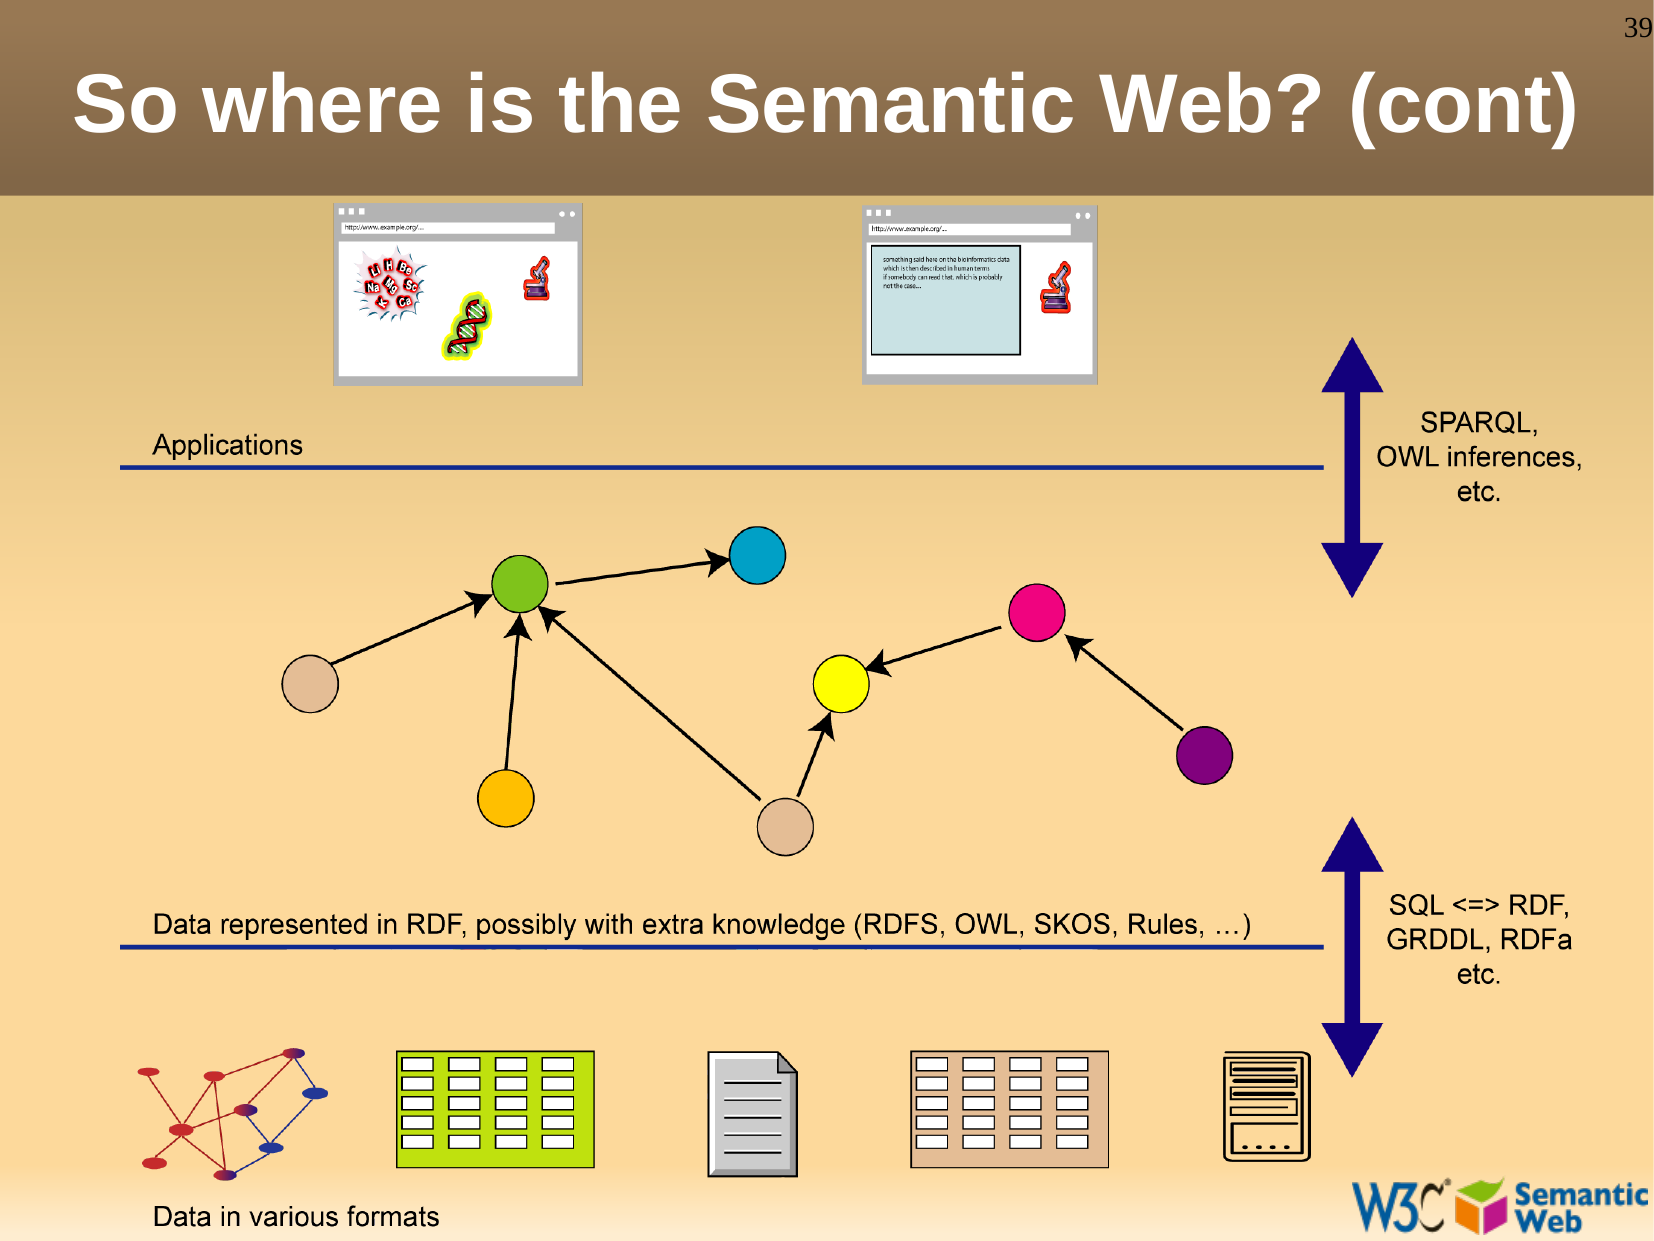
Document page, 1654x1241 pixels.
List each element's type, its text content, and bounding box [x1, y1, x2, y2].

title So where is the Semantic Web? (cont) [0, 0, 1654, 208]
picture [0, 203, 1654, 1241]
